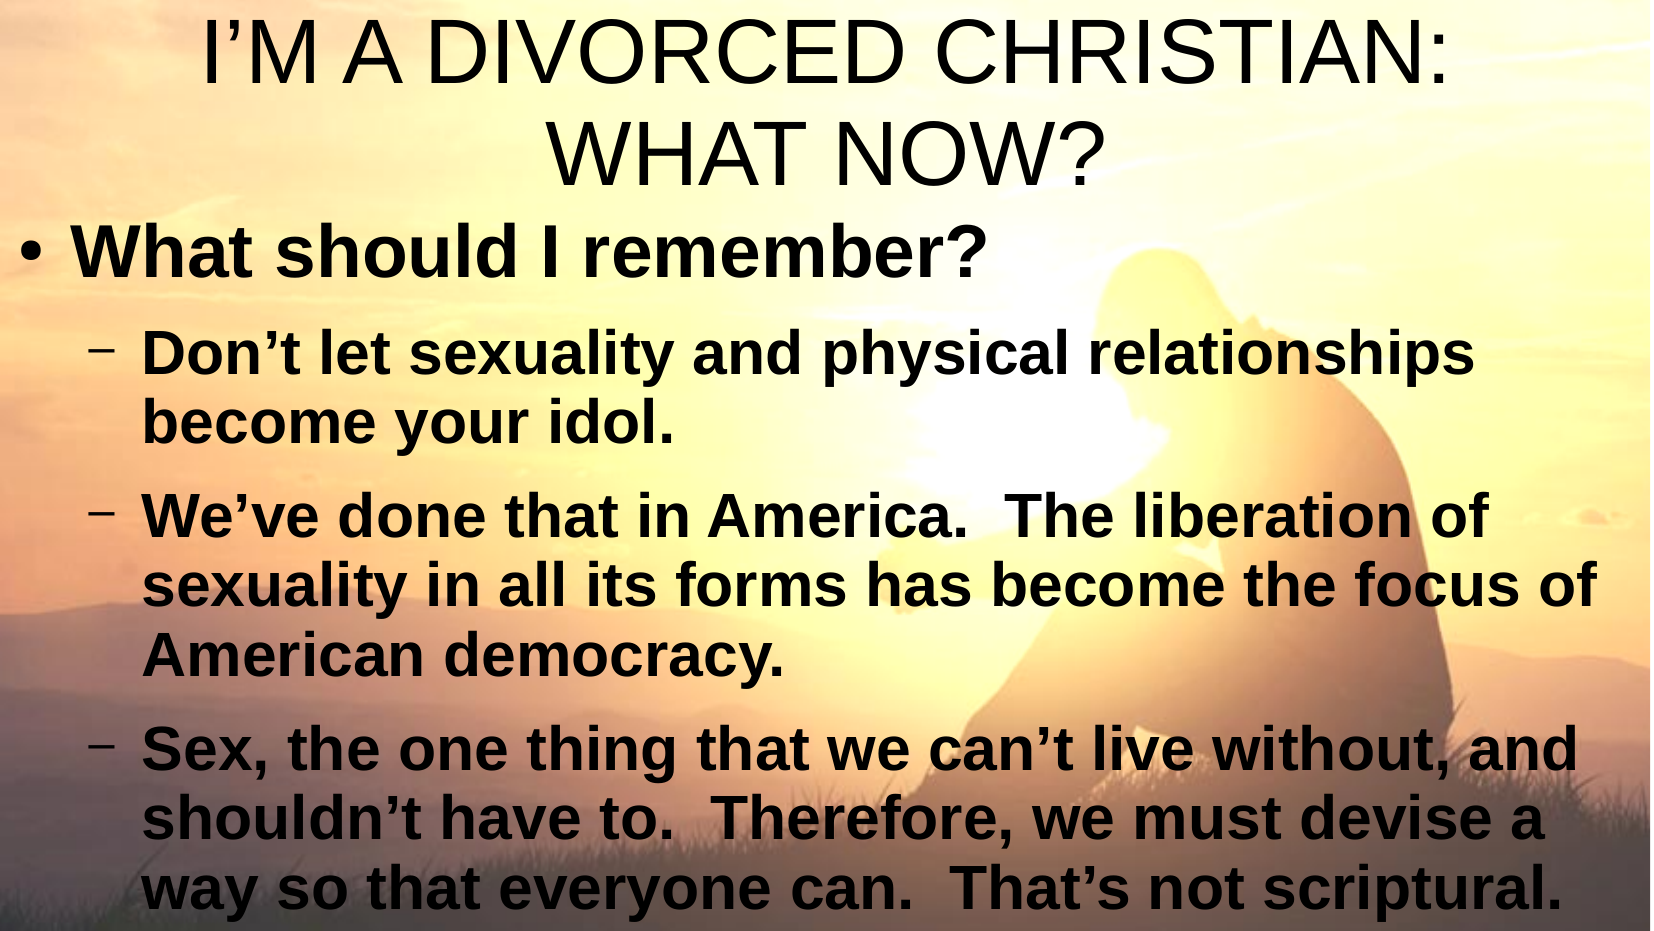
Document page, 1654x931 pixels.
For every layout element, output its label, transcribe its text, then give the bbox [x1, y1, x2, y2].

title I’M A DIVORCED CHRISTIAN: WHAT NOW? [82, 0, 1571, 206]
picture [0, 0, 1651, 210]
list What should I remember? Don’t let sexuality and physical relationships become your idol. We’ve done that in America. The liberation of sexuality in all its forms has become the focus of American democracy. Sex, the one thing that we can’t live without, and shouldn’t have to. Therefore, we must devise a way so that everyone can. That’s not scriptural. [0, 210, 1651, 931]
